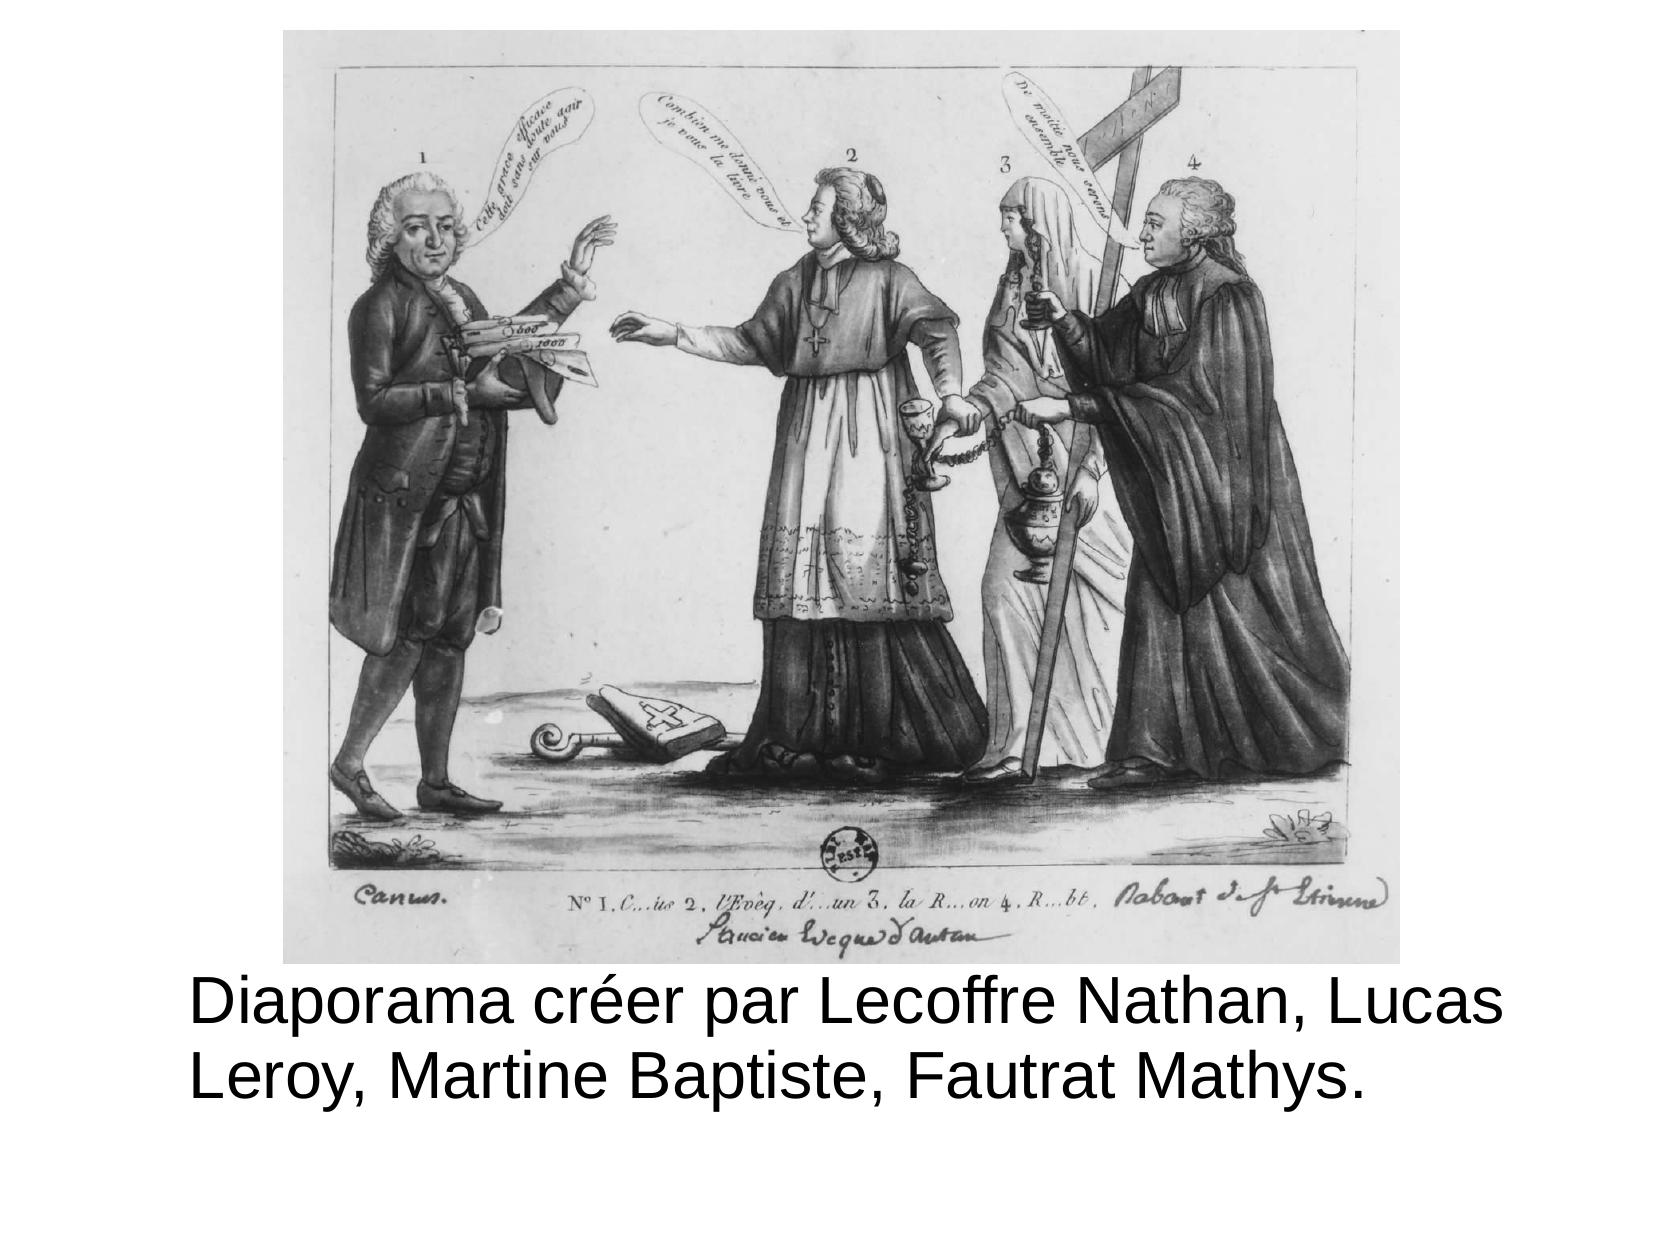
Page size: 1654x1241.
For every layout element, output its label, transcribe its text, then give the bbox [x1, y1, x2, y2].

picture [283, 30, 1400, 964]
list Diaporama créer par Lecoffre Nathan, Lucas Leroy, Martine Baptiste, Fautrat Mathys. [118, 963, 1548, 1158]
